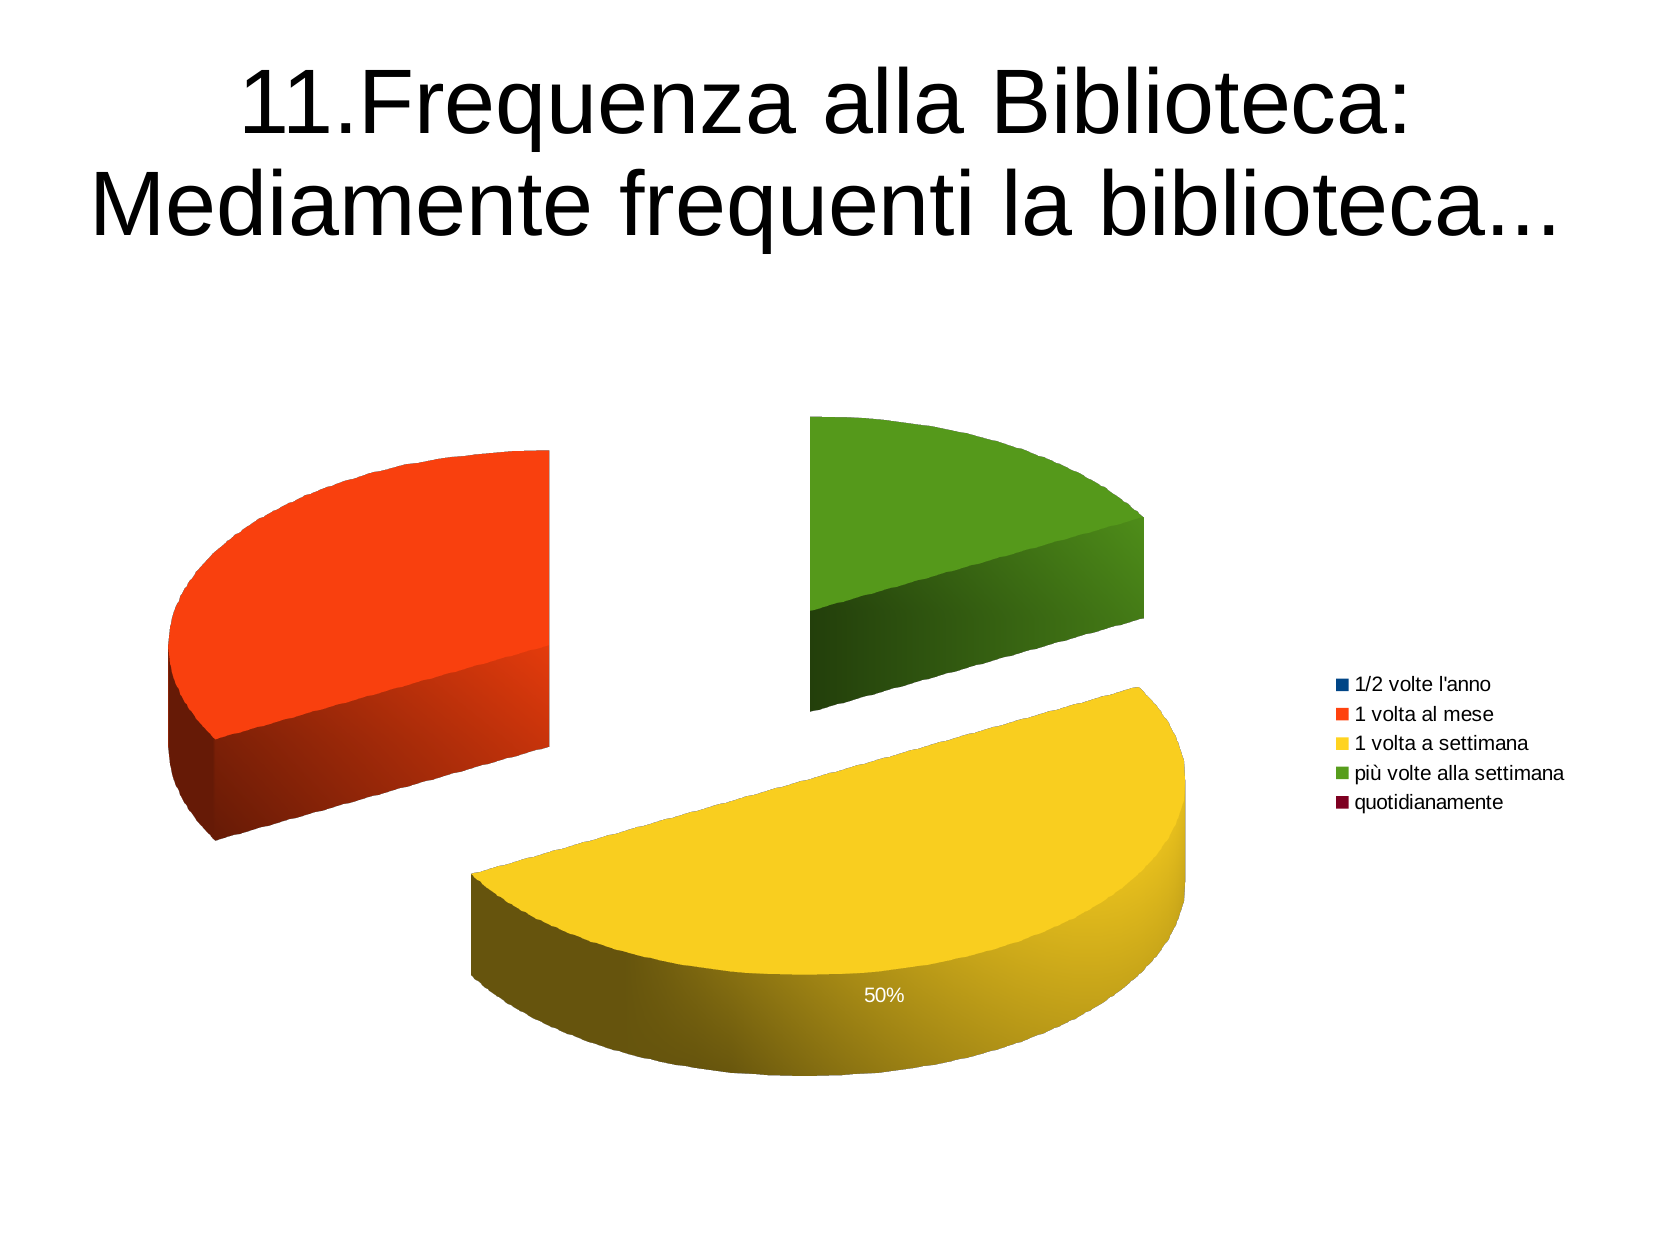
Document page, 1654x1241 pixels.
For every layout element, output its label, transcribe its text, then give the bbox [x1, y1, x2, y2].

chart [96, 384, 1584, 1104]
title 11.Frequenza alla Biblioteca: Mediamente frequenti la biblioteca... [82, 49, 1571, 257]
